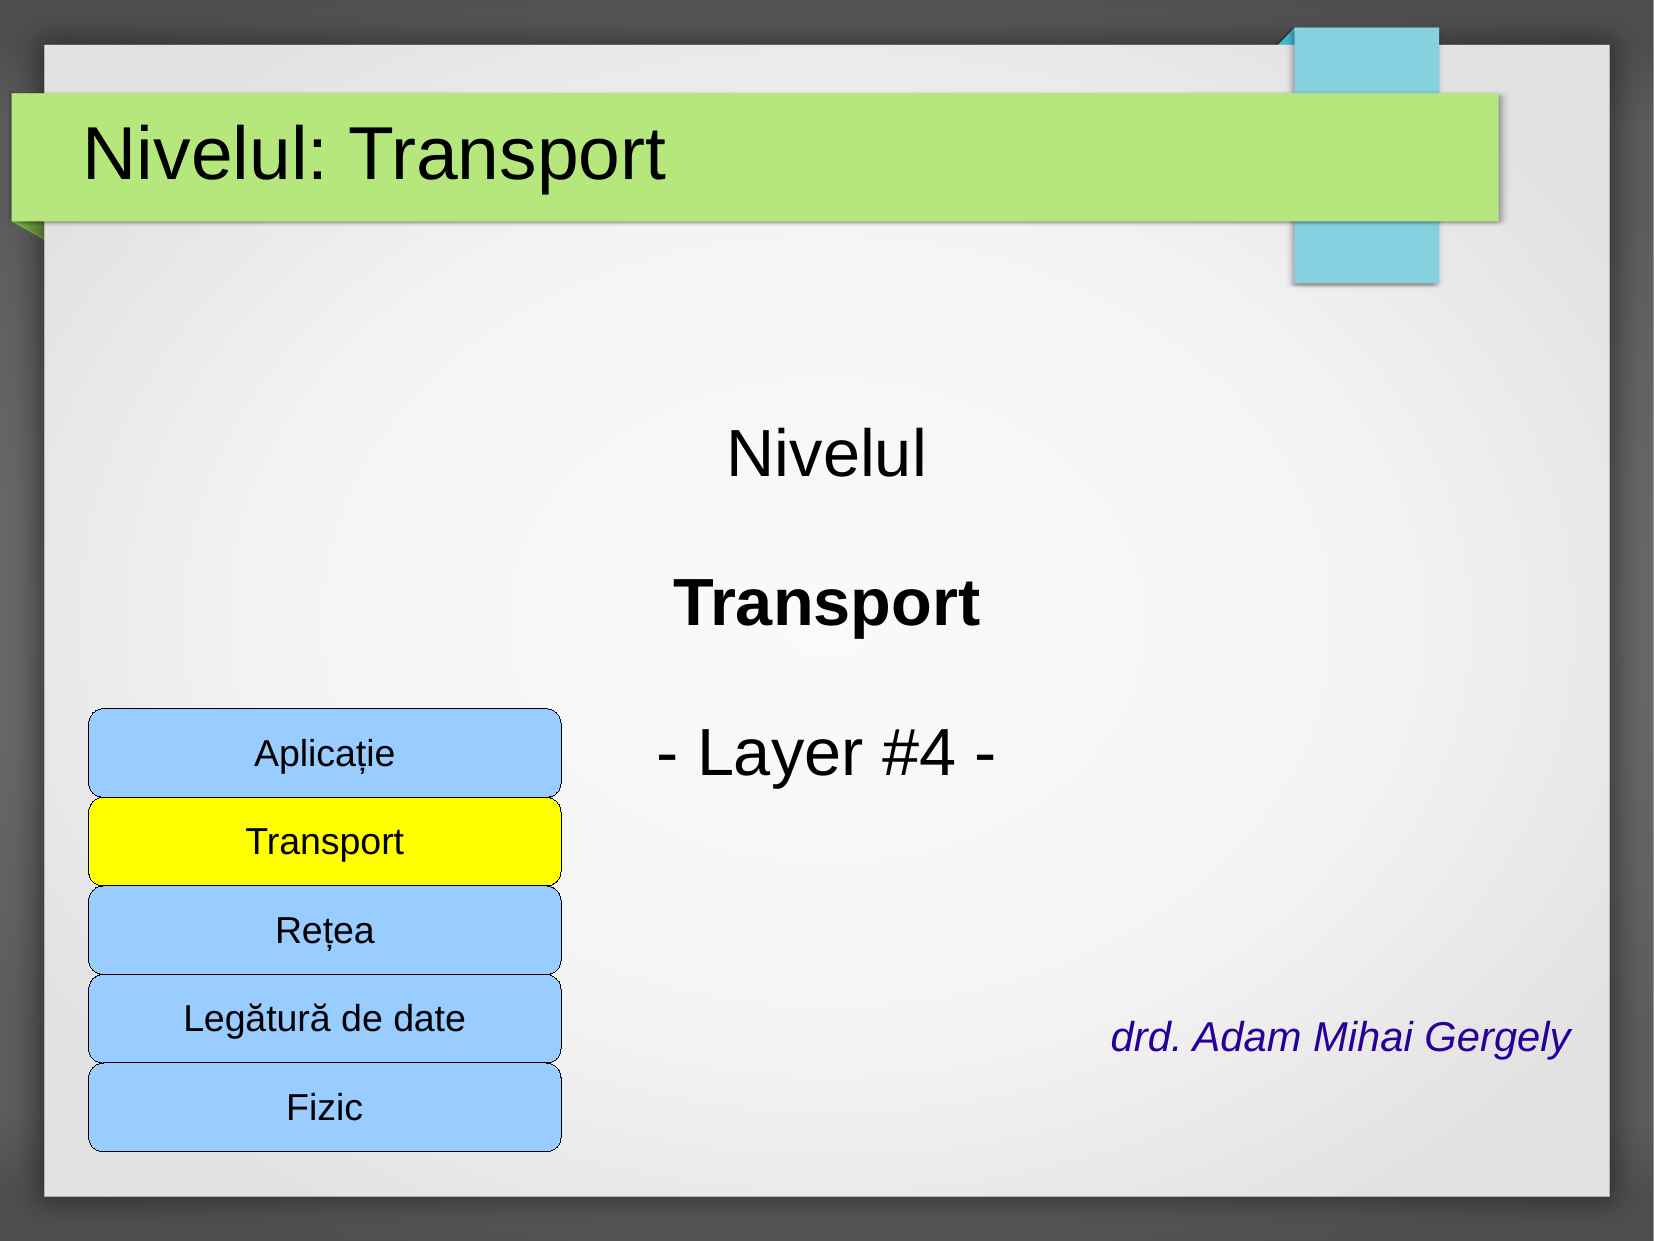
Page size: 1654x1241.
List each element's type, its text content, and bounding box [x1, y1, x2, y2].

text_box Transport [88, 797, 562, 886]
text_box Fizic [88, 1062, 562, 1152]
text_box Legătură de date [88, 974, 562, 1063]
text_box Rețea [88, 886, 562, 974]
title Nivelul: Transport [82, 94, 1264, 213]
text_box Aplicație [88, 708, 562, 797]
picture [0, 0, 1654, 1241]
subtitle Nivelul Transport - Layer #4 - drd. Adam Mihai Gergely [82, 295, 1571, 1182]
